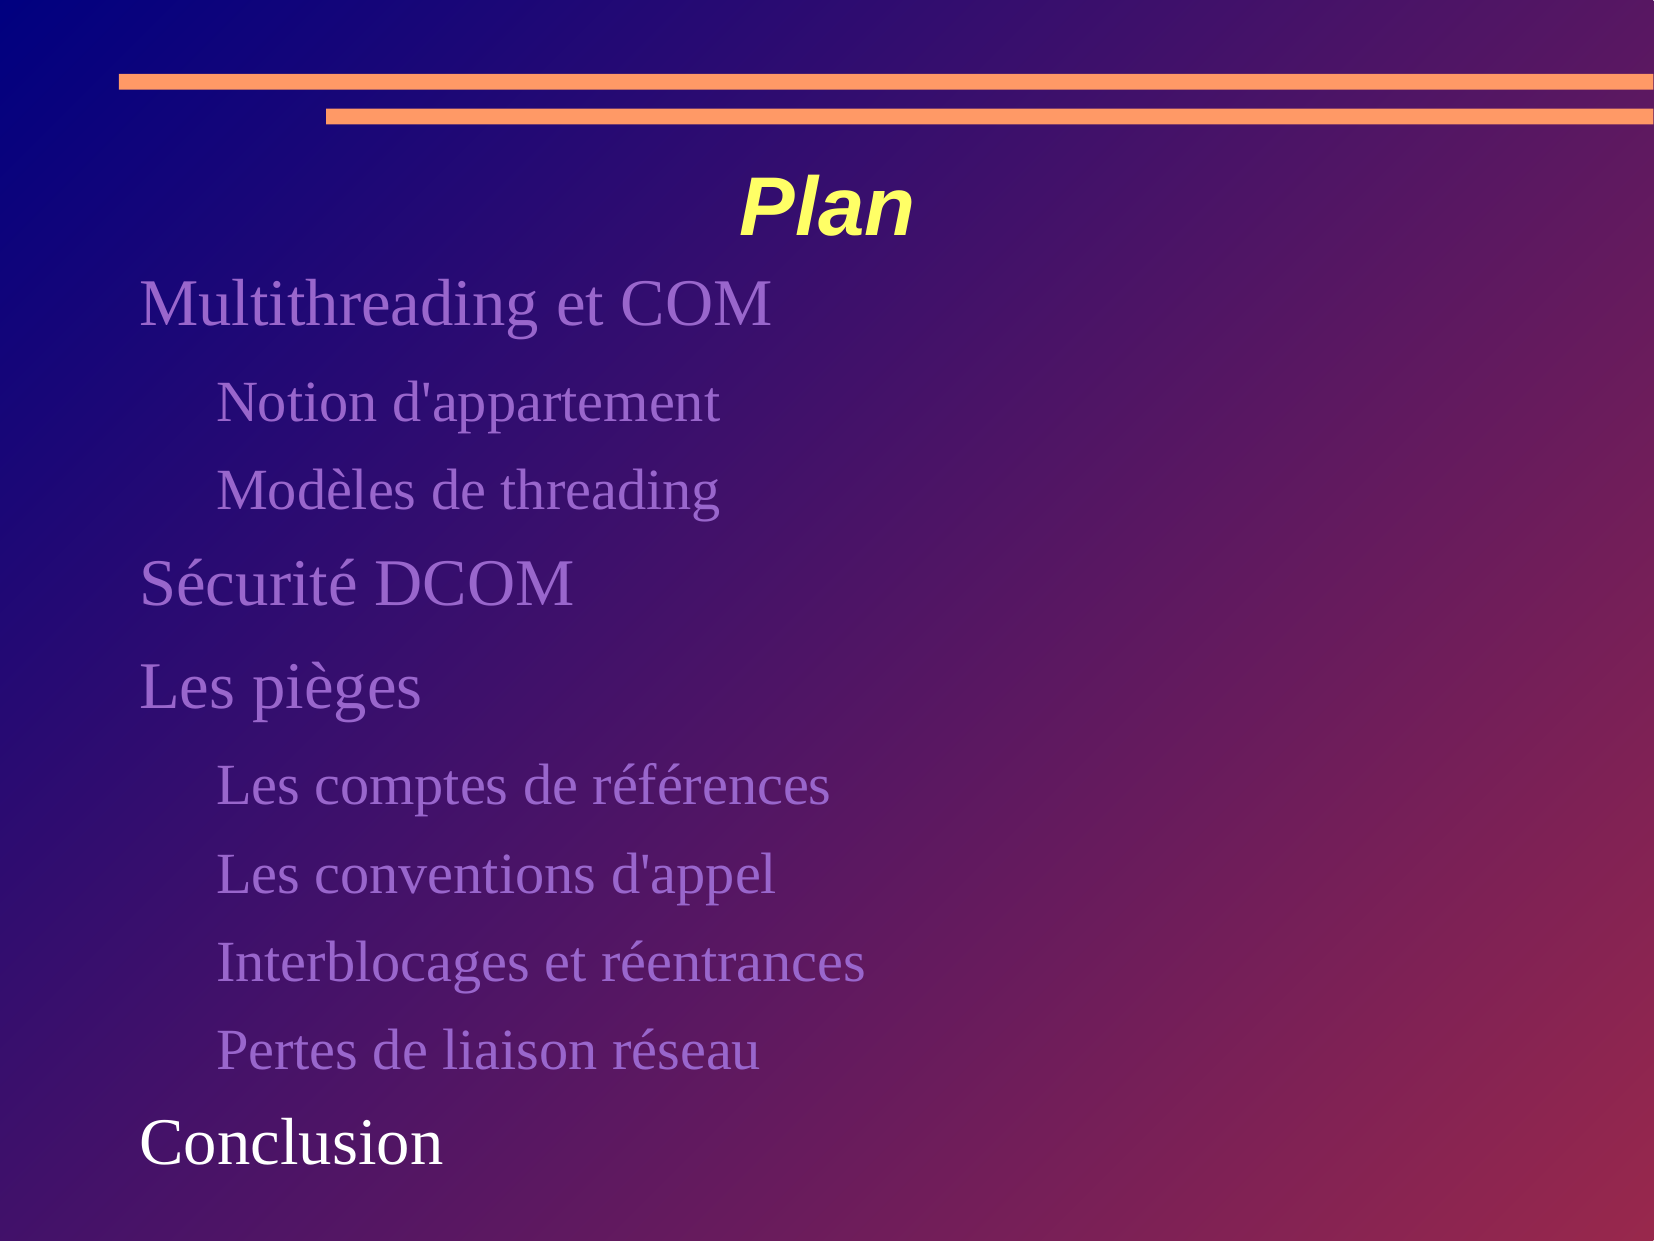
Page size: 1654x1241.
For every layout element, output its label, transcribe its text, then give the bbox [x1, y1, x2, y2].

title Plan [121, 102, 1534, 265]
list Multithreading et COM Notion d'appartement Modèles de threading Sécurité DCOM Les pièges Les comptes de références Les conventions d'appel Interblocages et réentrances Pertes de liaison réseau Conclusion [121, 265, 1534, 1180]
